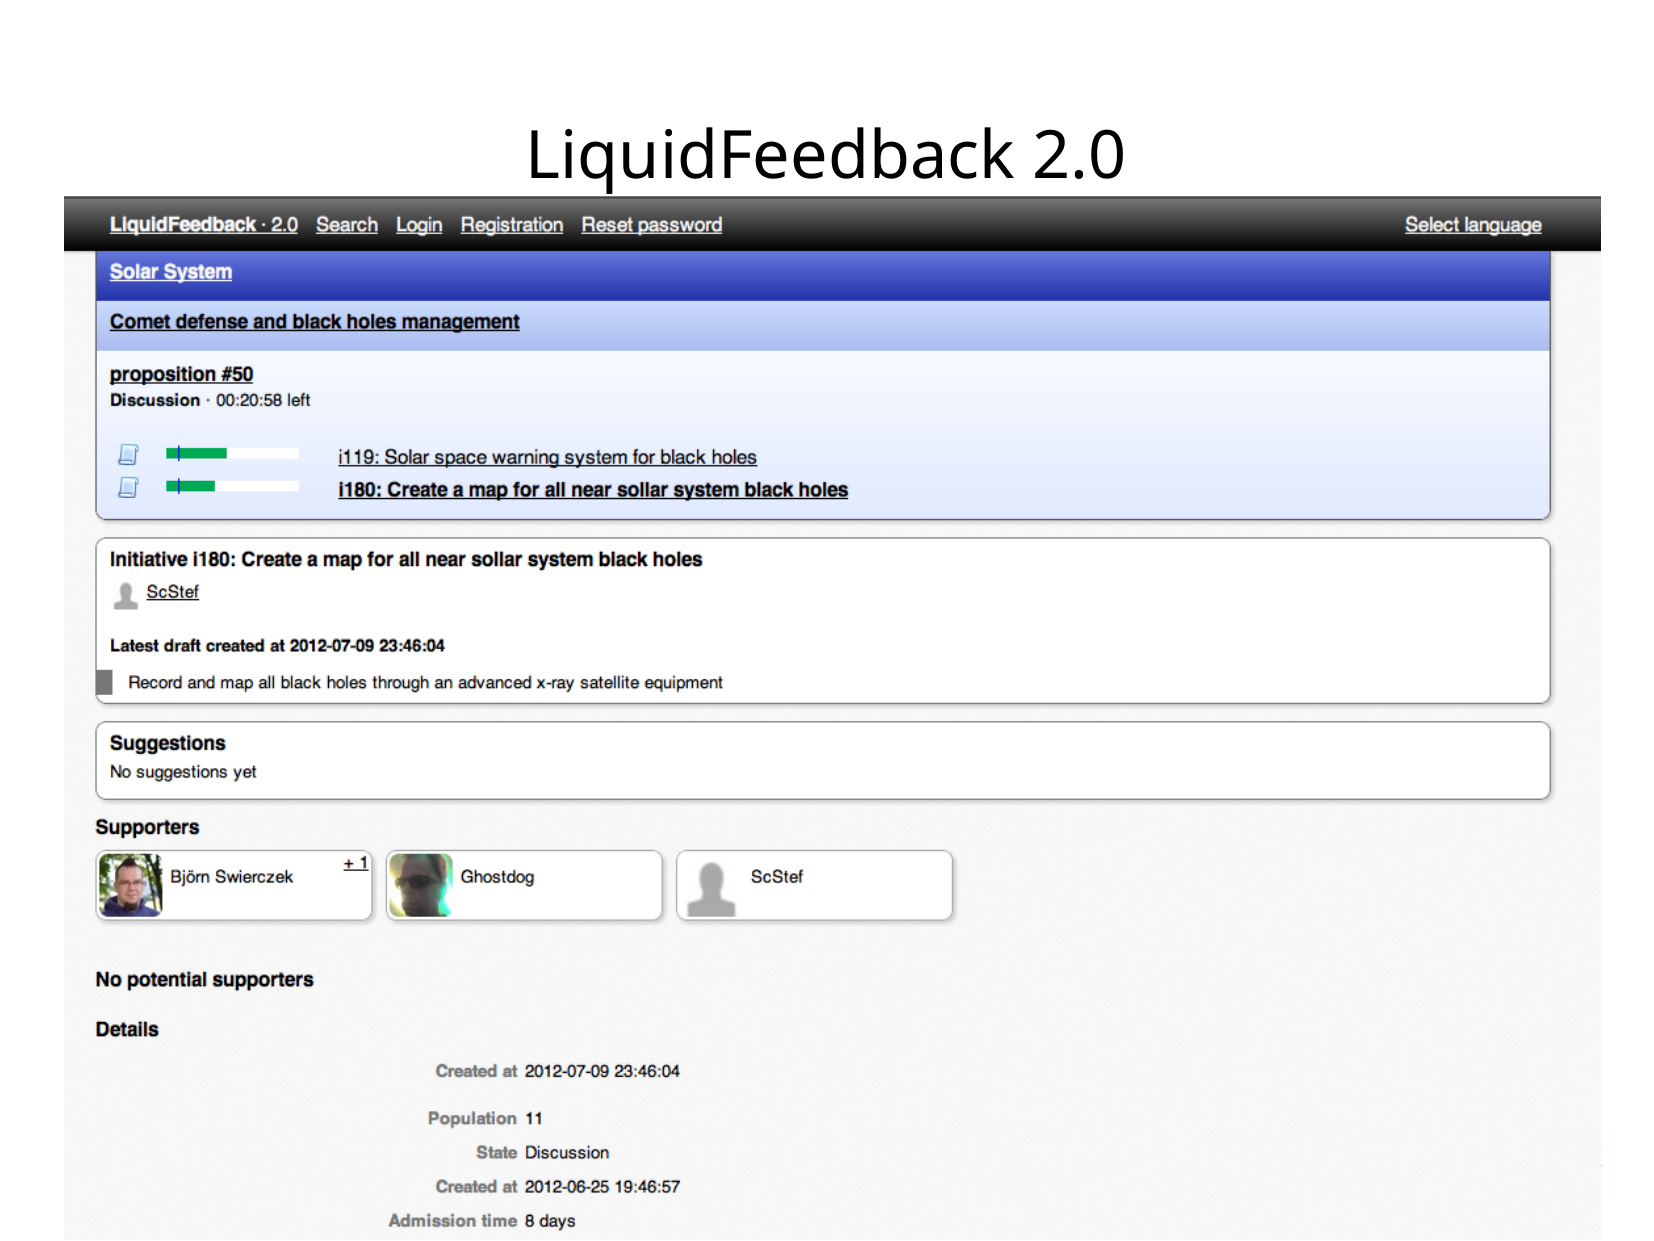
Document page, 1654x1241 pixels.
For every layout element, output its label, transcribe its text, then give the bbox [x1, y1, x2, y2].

title LiquidFeedback 2.0 [82, 49, 1571, 196]
picture [64, 196, 1613, 1240]
